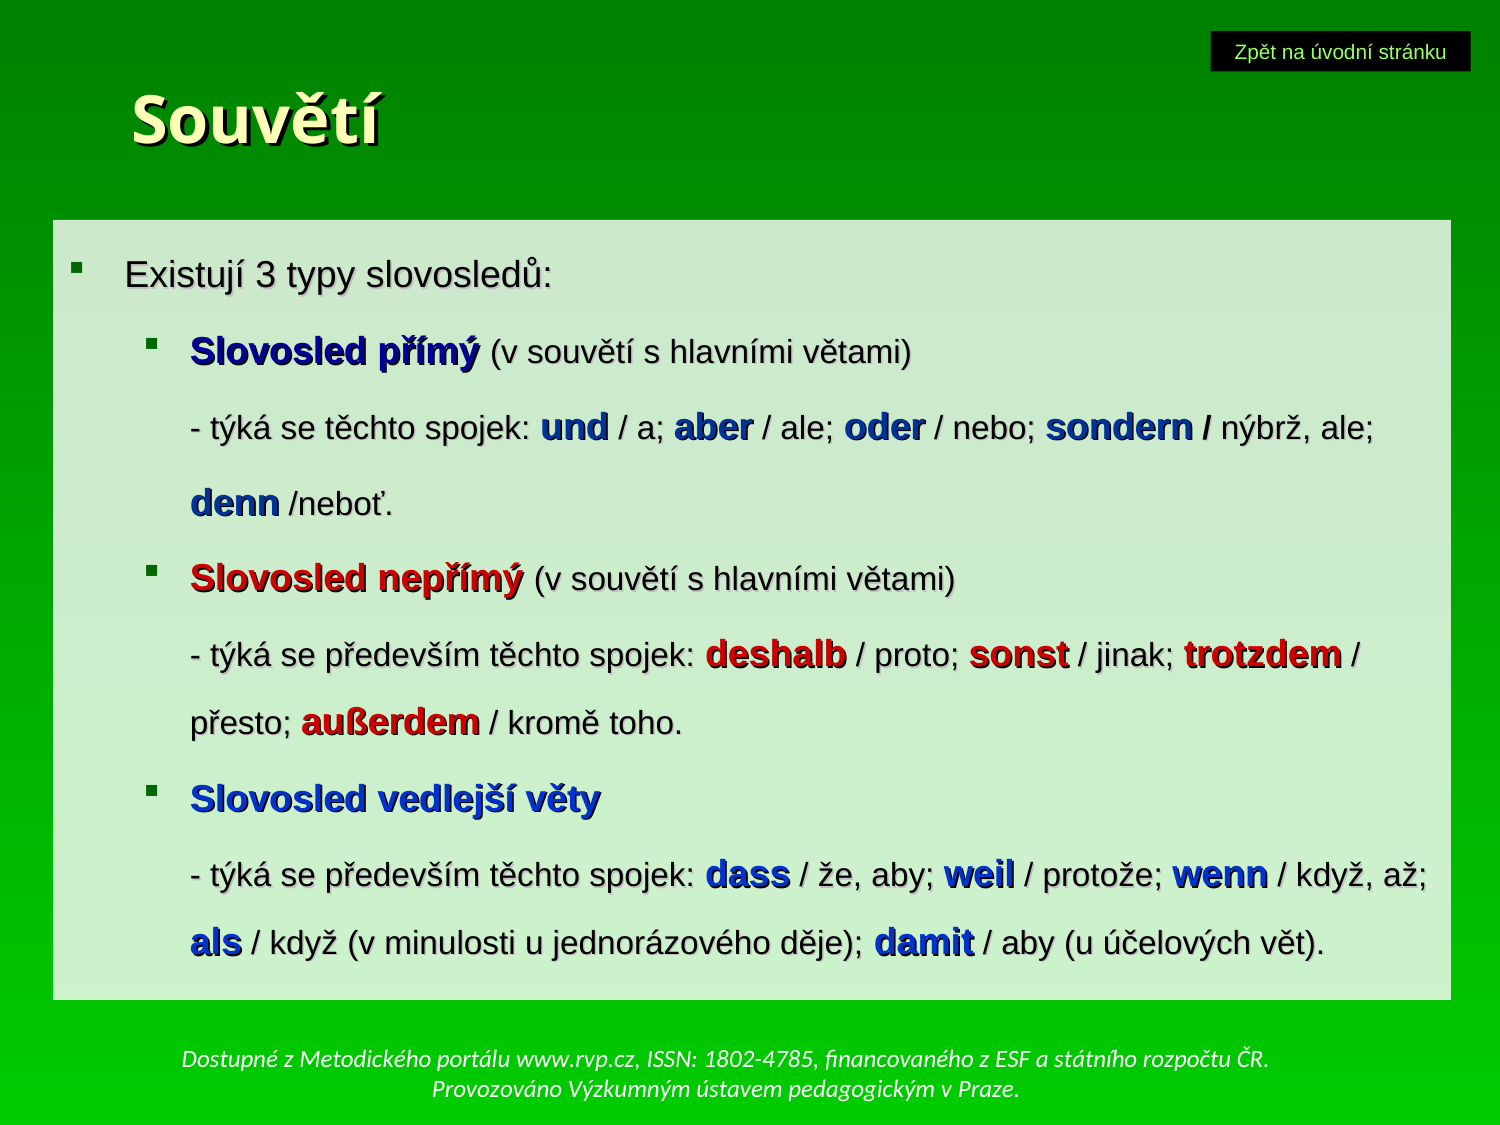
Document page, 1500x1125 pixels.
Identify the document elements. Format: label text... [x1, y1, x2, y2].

text_box Dostupné z Metodického portálu www.rvp.cz, ISSN: 1802-4785, financovaného z ESF a státního rozpočtu ČR. Provozováno Výzkumným ústavem pedagogickým v Praze. [105, 1042, 1348, 1103]
title Souvětí [75, 40, 1451, 173]
text_box Zpět na úvodní stránku [1210, 31, 1471, 72]
list Existují 3 typy slovosledů: Slovosled přímý (v souvětí s hlavními větami) - týká se těchto spojek: und / a; aber / ale; oder / nebo; sondern / nýbrž, ale; denn /neboť. Slovosled nepřímý (v souvětí s hlavními větami) - týká se především těchto spojek: deshalb / proto; sonst / jinak; trotzdem / přesto; außerdem / kromě toho. Slovosled vedlejší věty - týká se především těchto spojek: dass / že, aby; weil / protože; wenn / když, až; als / když (v minulosti u jednorázového děje); damit / aby (u účelových vět). [53, 219, 1451, 1000]
